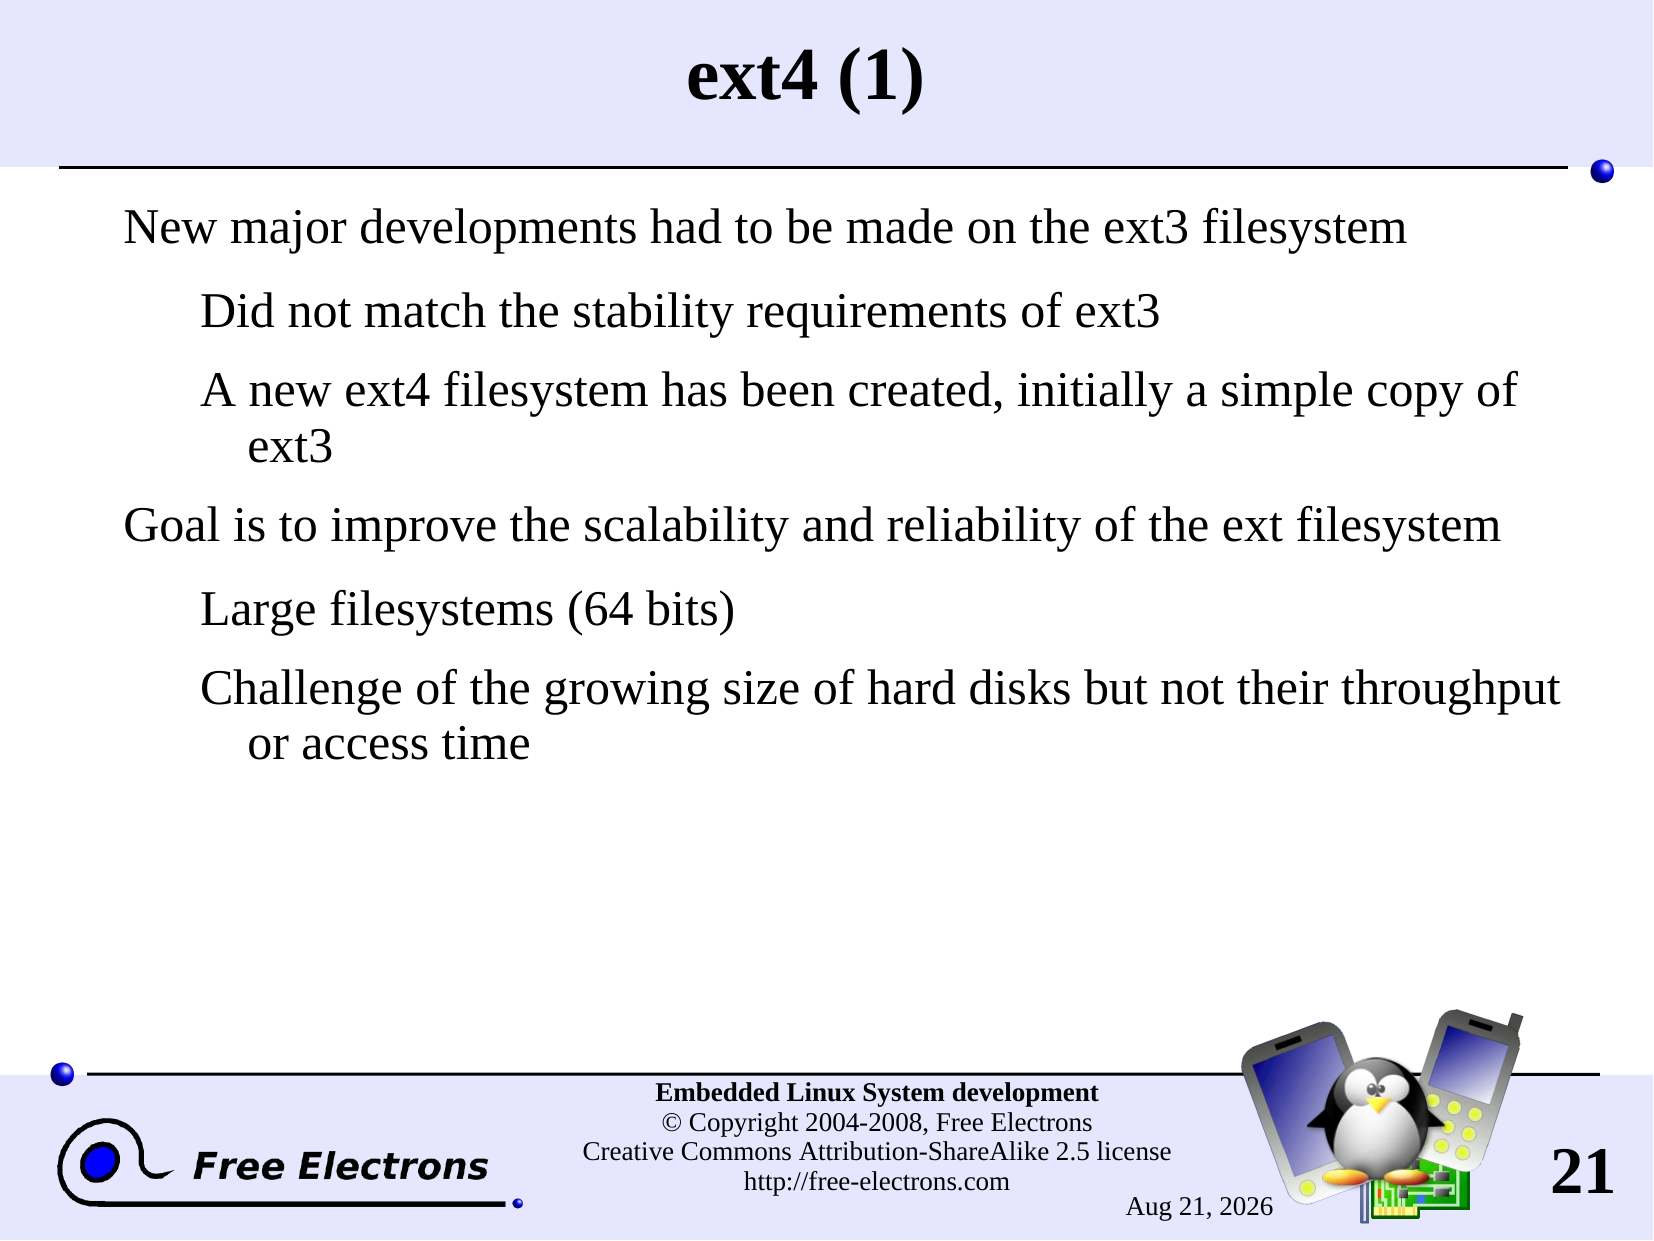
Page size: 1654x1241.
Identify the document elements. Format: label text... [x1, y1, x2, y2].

picture [50, 1107, 527, 1216]
list New major developments had to be made on the ext3 filesystem Did not match the stability requirements of ext3 A new ext4 filesystem has been created, initially a simple copy of ext3 Goal is to improve the scalability and reliability of the ext filesystem Large filesystems (64 bits) Challenge of the growing size of hard disks but not their throughput or access time [105, 198, 1576, 1049]
title ext4 (1) [60, 25, 1551, 124]
picture [1225, 1049, 1527, 1241]
